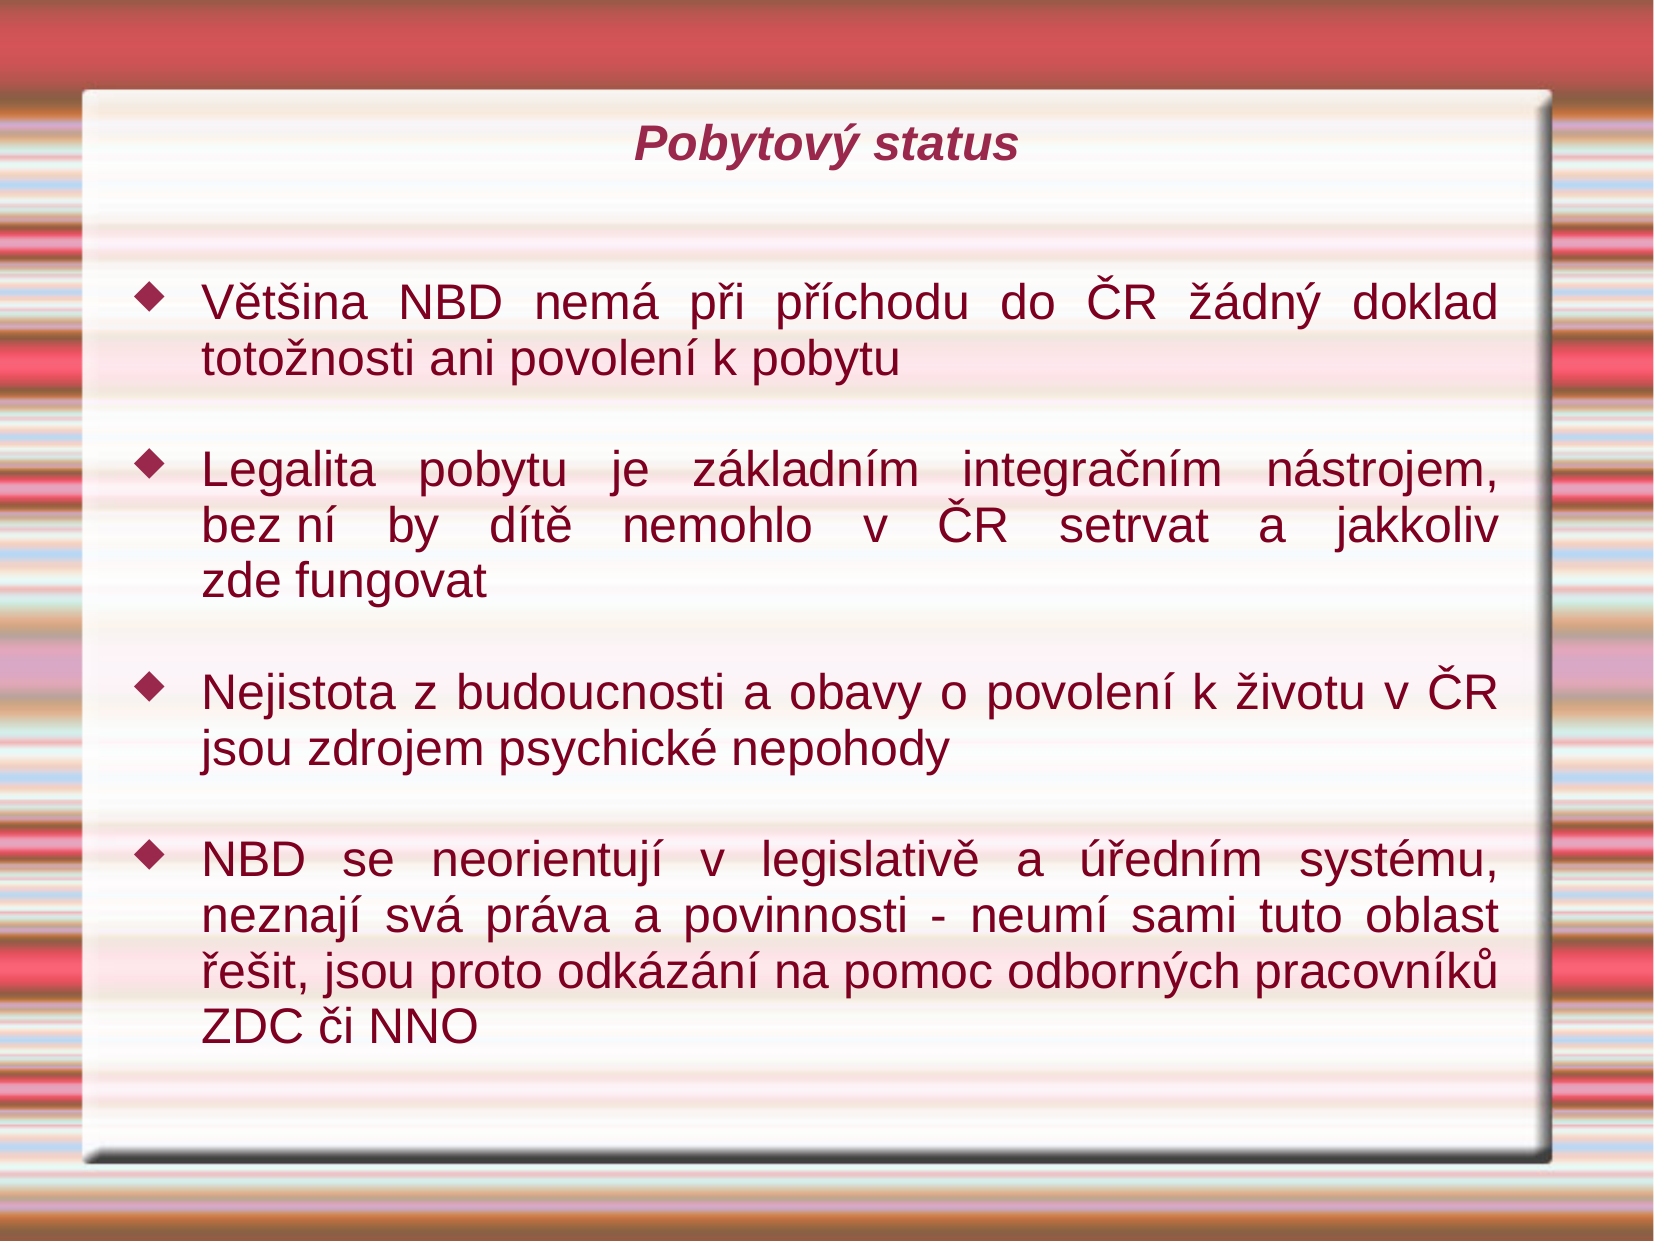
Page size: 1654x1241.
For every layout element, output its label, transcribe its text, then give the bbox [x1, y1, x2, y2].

title Pobytový status [121, 50, 1534, 237]
picture [0, 0, 1654, 1241]
list Většina NBD nemá při příchodu do ČR žádný doklad totožnosti ani povolení k pobytu Legalita pobytu je základním integračním nástrojem, bez ní by dítě nemohlo v ČR setrvat a jakkoliv zde fungovat Nejistota z budoucnosti a obavy o povolení k životu v ČR jsou zdrojem psychické nepohody NBD se neorientují v legislativě a úředním systému, neznají svá práva a povinnosti - neumí sami tuto oblast řešit, jsou proto odkázání na pomoc odborných pracovníků ZDC či NNO [119, 273, 1501, 1111]
